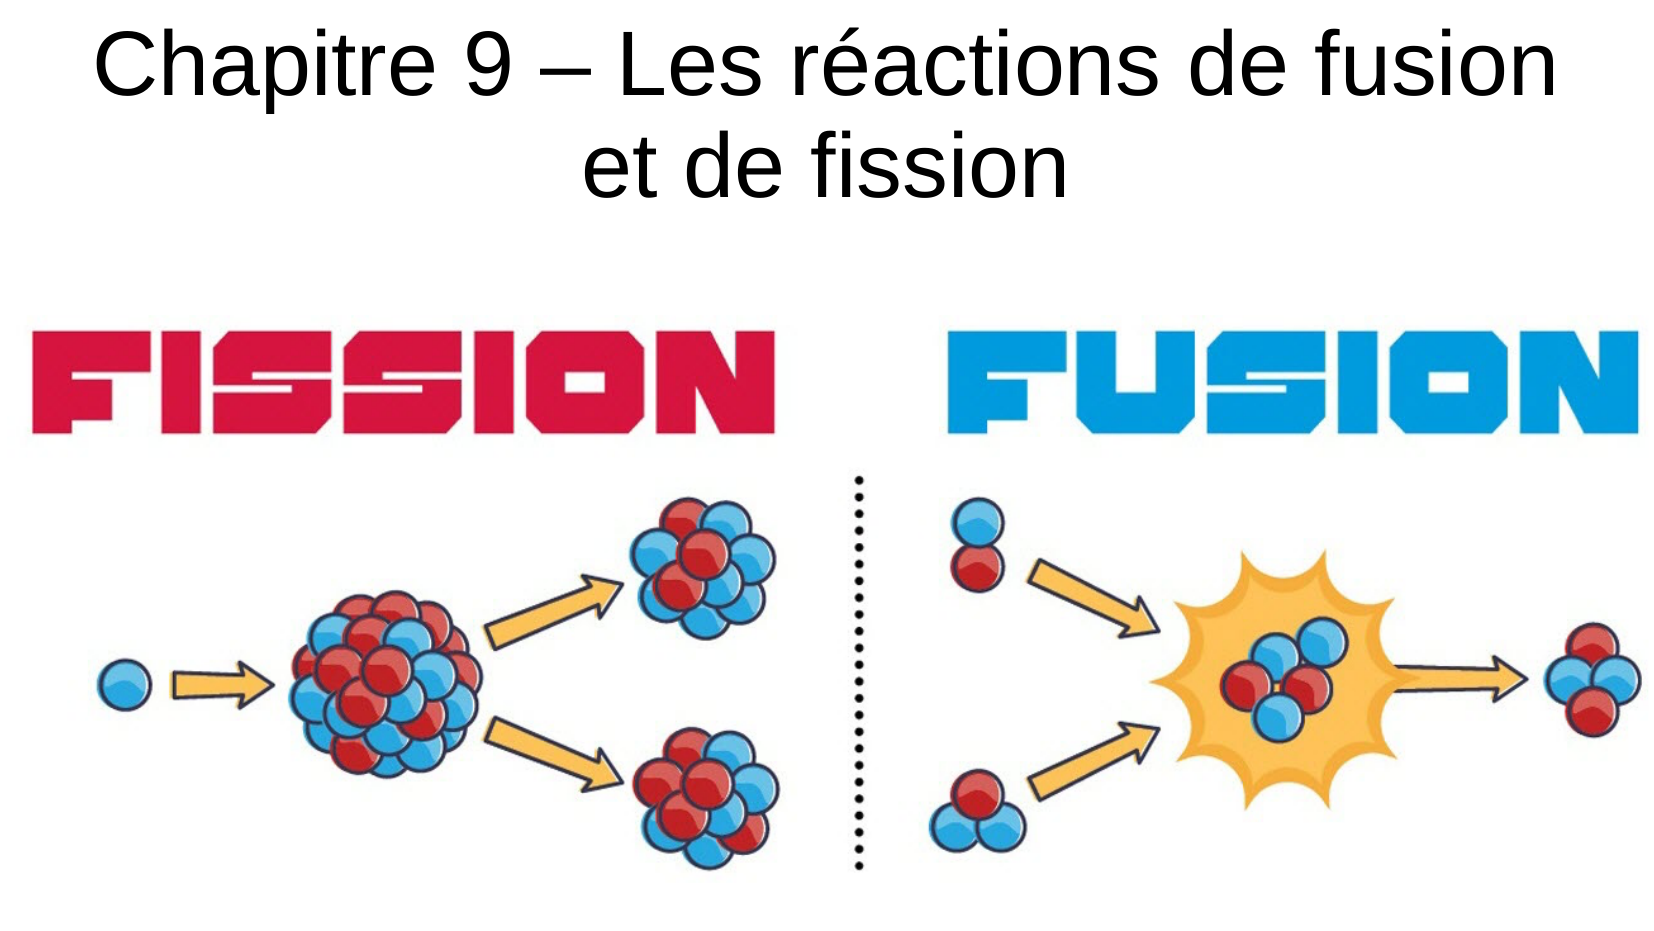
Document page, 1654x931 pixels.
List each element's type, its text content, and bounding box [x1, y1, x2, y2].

title Chapitre 9 – Les réactions de fusion et de fission [82, 12, 1571, 218]
picture [7, 295, 1654, 907]
